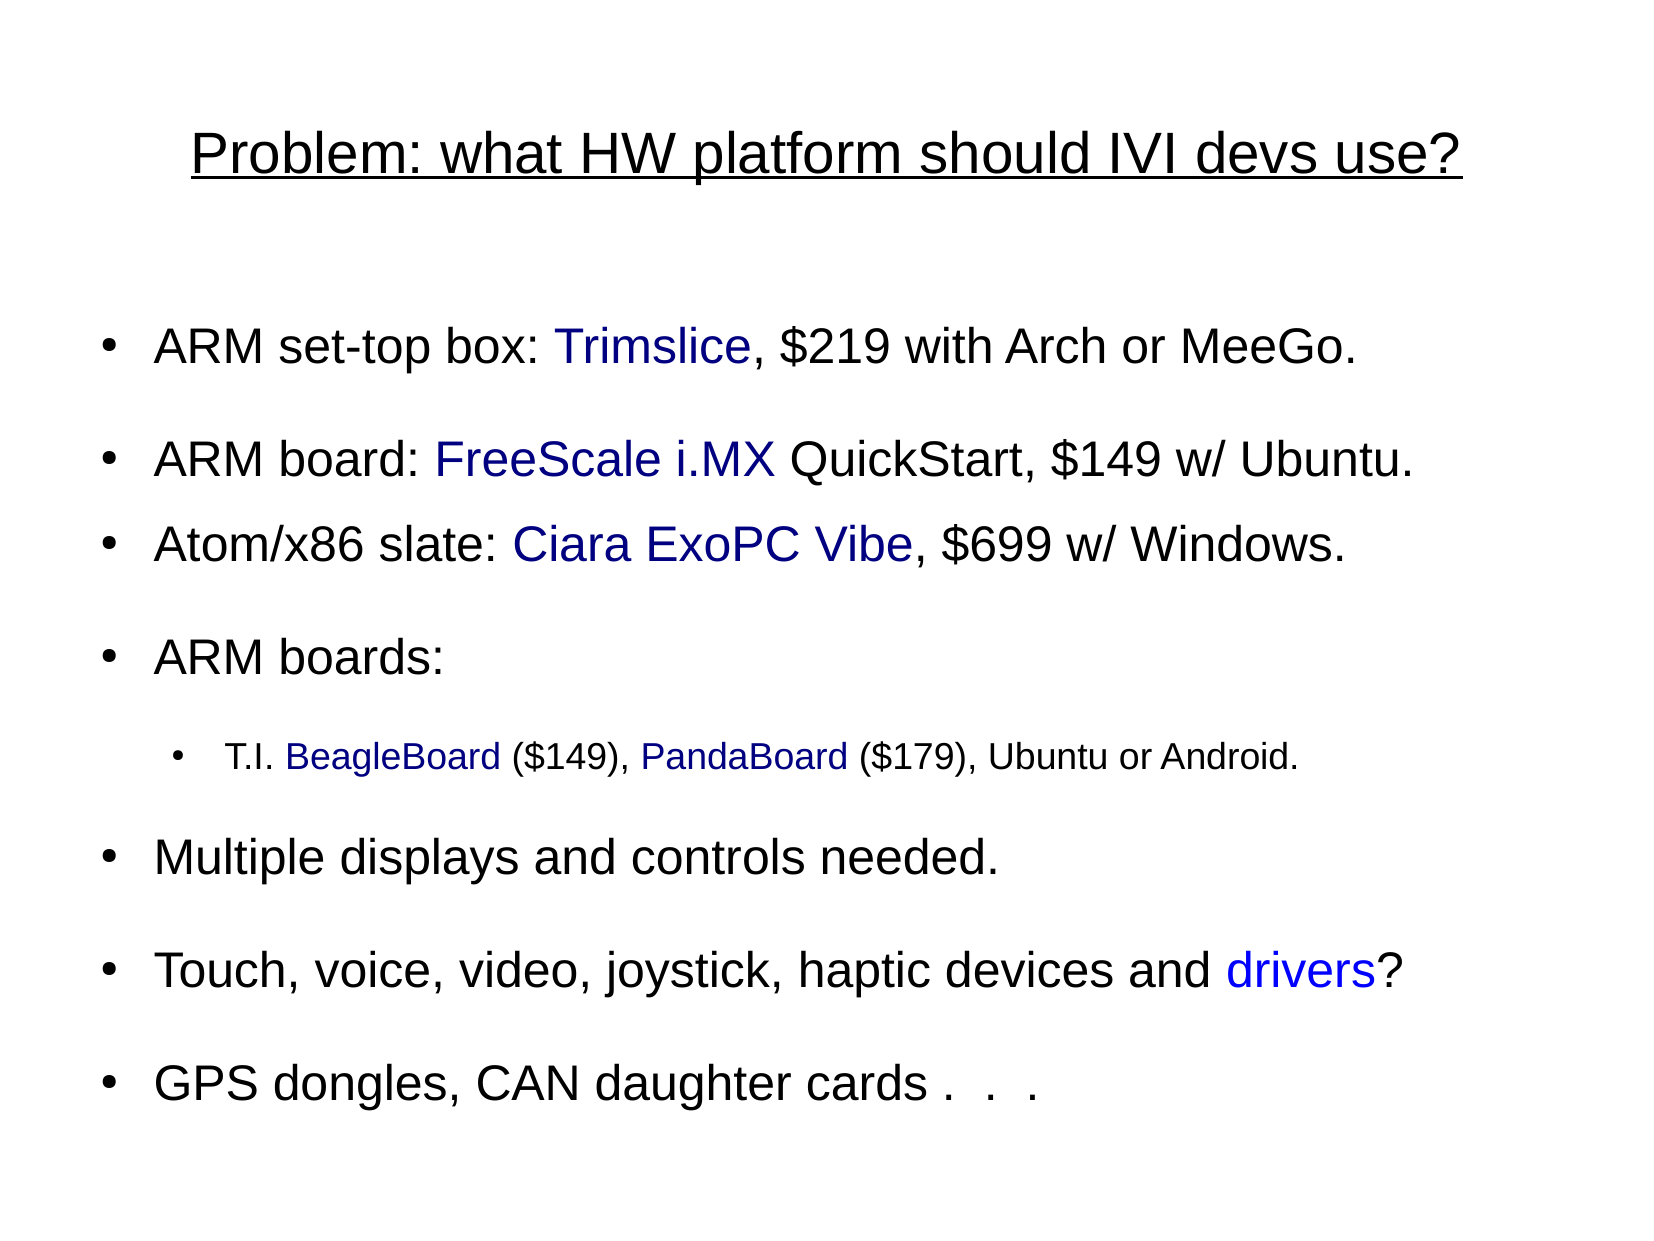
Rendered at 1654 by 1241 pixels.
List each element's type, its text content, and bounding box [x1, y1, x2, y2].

title Problem: what HW platform should IVI devs use? [82, 49, 1571, 257]
list ARM set-top box: Trimslice, $219 with Arch or MeeGo. ARM board: FreeScale i.MX QuickStart, $149 w/ Ubuntu. Atom/x86 slate: Ciara ExoPC Vibe, $699 w/ Windows. ARM boards: T.I. BeagleBoard ($149), PandaBoard ($179), Ubuntu or Android. Multiple displays and controls needed. Touch, voice, video, joystick, haptic devices and drivers? GPS dongles, CAN daughter cards . . . [82, 290, 1571, 1094]
